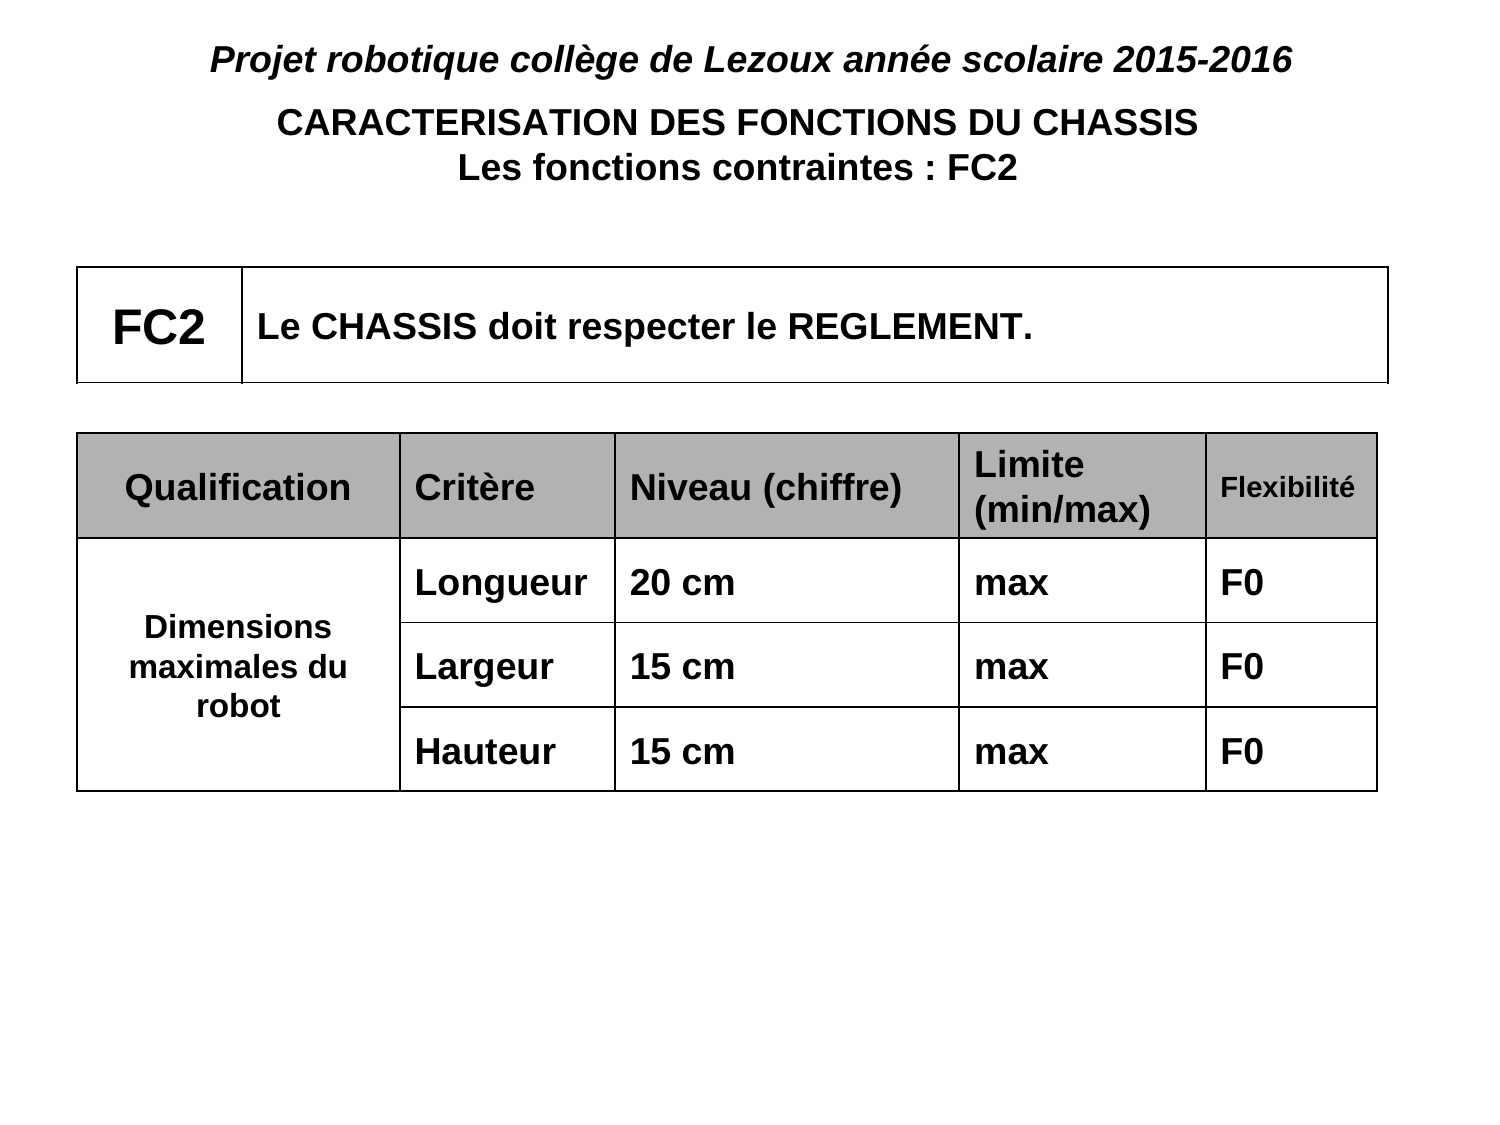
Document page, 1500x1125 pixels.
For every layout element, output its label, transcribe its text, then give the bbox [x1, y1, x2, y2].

table_cell 15 cm [616, 623, 958, 706]
table_header Limite (min/max) [960, 434, 1205, 537]
title CARACTERISATION DES FONCTIONS DU CHASSIS Les fonctions contraintes : FC2 [100, 90, 1376, 197]
table_header FC2 [78, 268, 241, 382]
table_header Critère [401, 434, 614, 537]
table_cell F0 [1207, 539, 1376, 622]
table_cell Longueur [401, 539, 614, 622]
table_cell max [960, 708, 1205, 790]
table_cell Largeur [401, 623, 614, 706]
table_cell Hauteur [401, 708, 614, 790]
table_cell F0 [1207, 708, 1376, 790]
text_box Projet robotique collège de Lezoux année scolaire 2015-2016 [162, 24, 1341, 90]
table_header Flexibilité [1207, 434, 1376, 537]
table_cell F0 [1207, 623, 1376, 706]
table_cell Dimensions maximales du robot [78, 539, 399, 790]
table_header Qualification [78, 434, 399, 537]
table_cell 20 cm [616, 539, 958, 622]
table_header Niveau (chiffre) [616, 434, 958, 537]
table_cell 15 cm [616, 708, 958, 790]
table_cell max [960, 539, 1205, 622]
table_cell max [960, 623, 1205, 706]
table_header Le CHASSIS doit respecter le REGLEMENT. [243, 268, 1387, 382]
